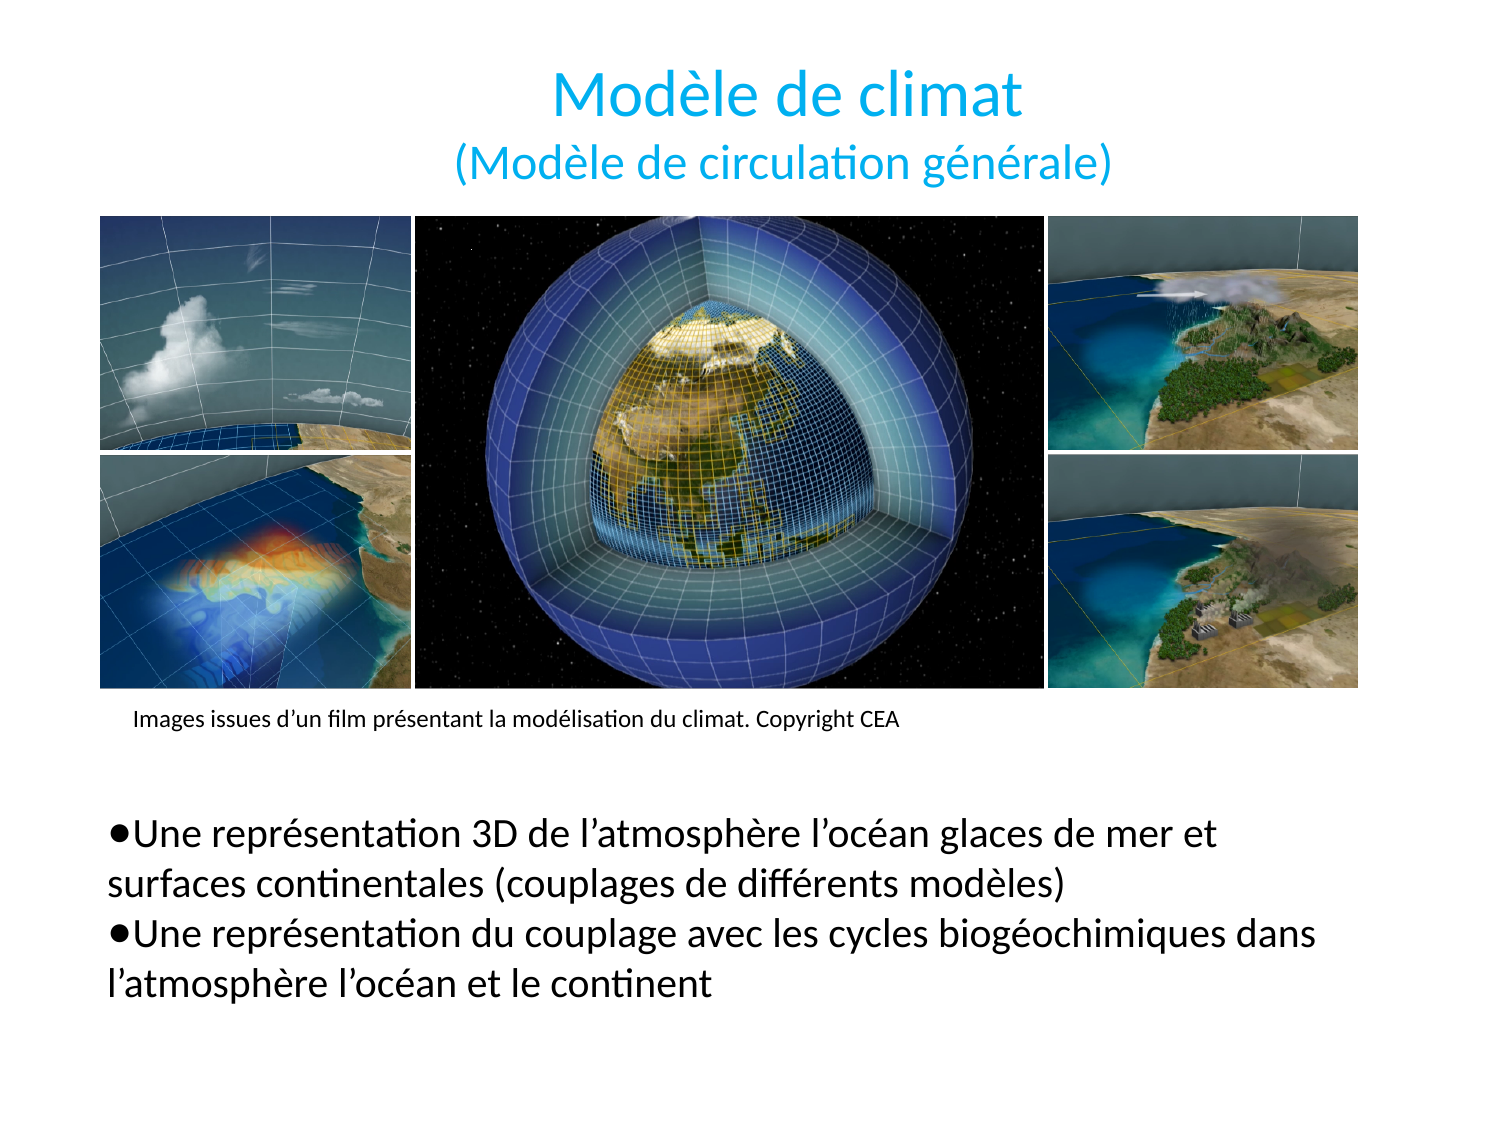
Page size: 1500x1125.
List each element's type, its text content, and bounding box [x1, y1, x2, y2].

picture [100, 216, 1358, 689]
text_box Une représentation 3D de l’atmosphère l’océan glaces de mer et surfaces continentales (couplages de différents modèles) Une représentation du couplage avec les cycles biogéochimiques dans l’atmosphère l’océan et le continent [92, 798, 1352, 1014]
text_box Images issues d’un film présentant la modélisation du climat. Copyright CEA [118, 694, 921, 740]
text_box Modèle de climat (Modèle de circulation générale) [21, 42, 1500, 168]
